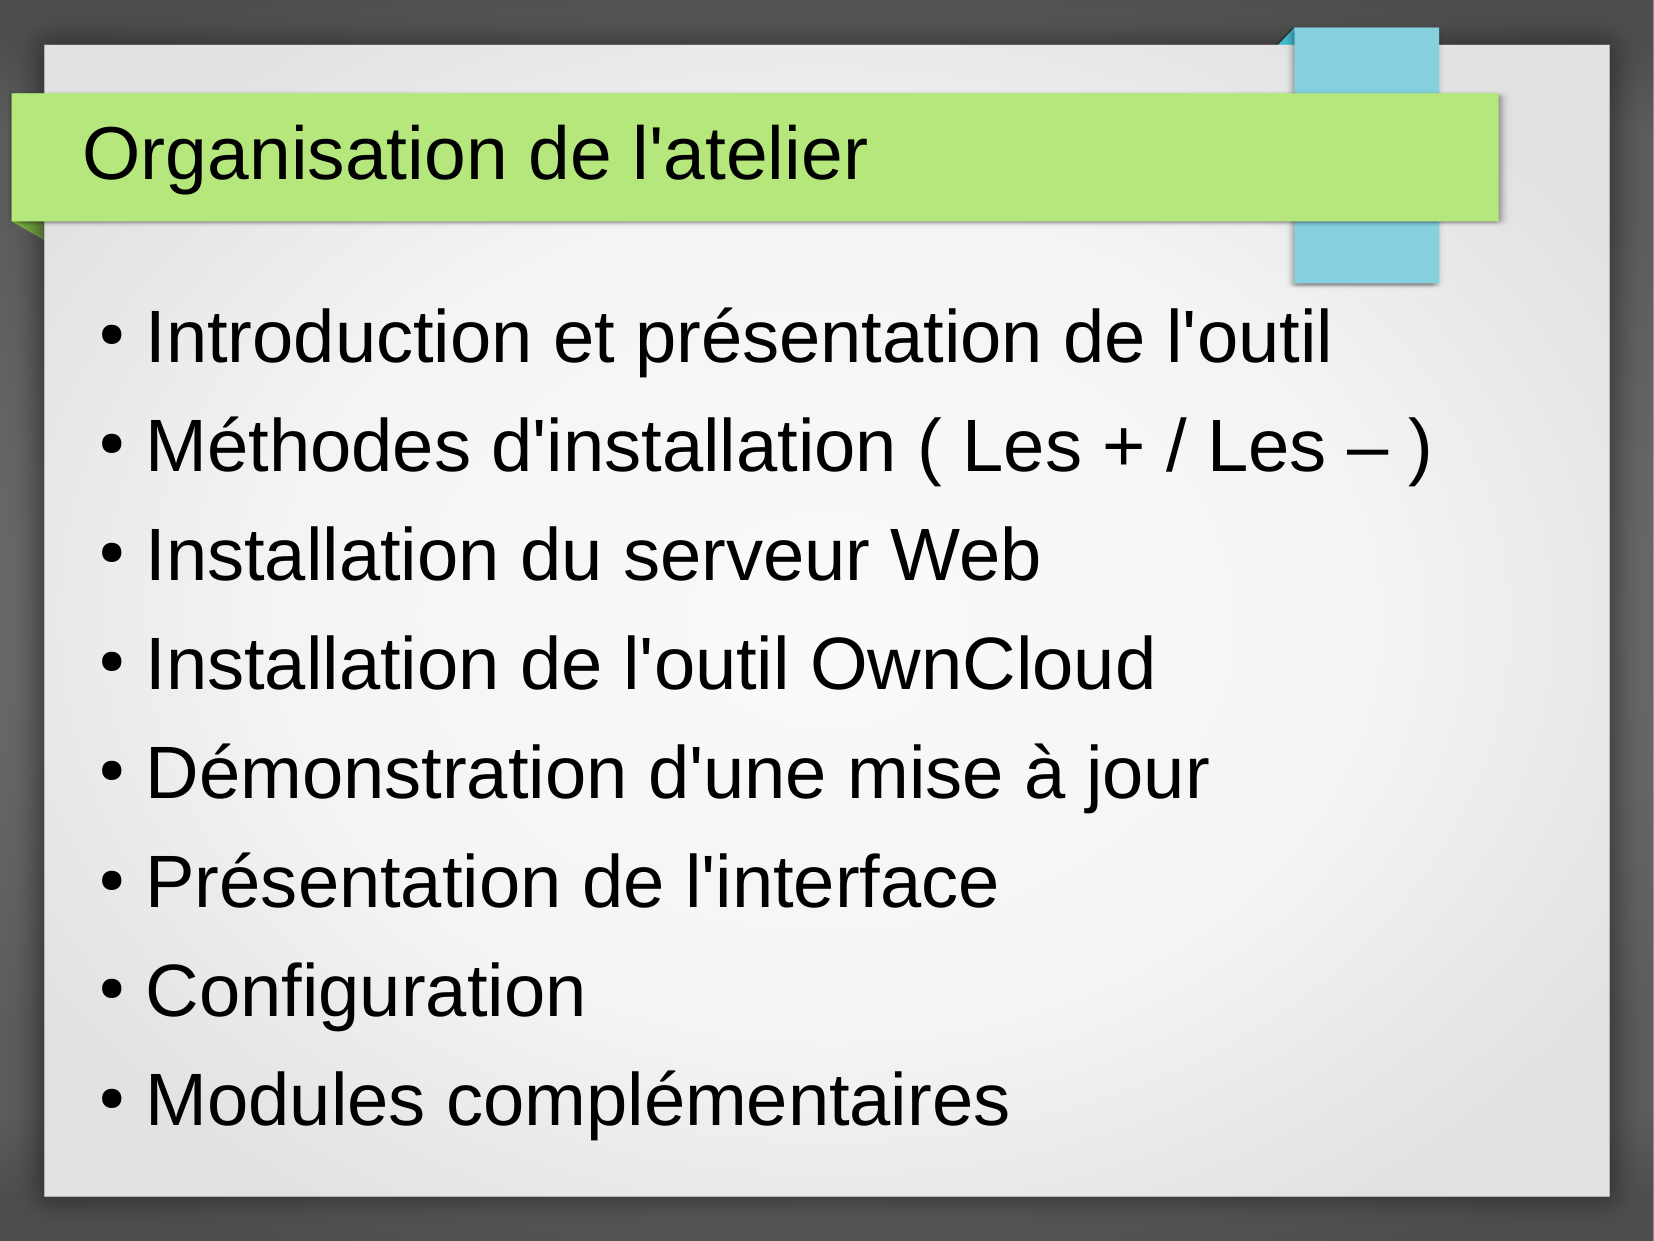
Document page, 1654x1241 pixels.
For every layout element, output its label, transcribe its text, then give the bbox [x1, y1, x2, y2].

list Introduction et présentation de l'outil Méthodes d'installation ( Les + / Les – ) Installation du serveur Web Installation de l'outil OwnCloud Démonstration d'une mise à jour Présentation de l'interface Configuration Modules complémentaires [82, 295, 1571, 1146]
title Organisation de l'atelier [82, 94, 1264, 213]
picture [0, 0, 1654, 1241]
